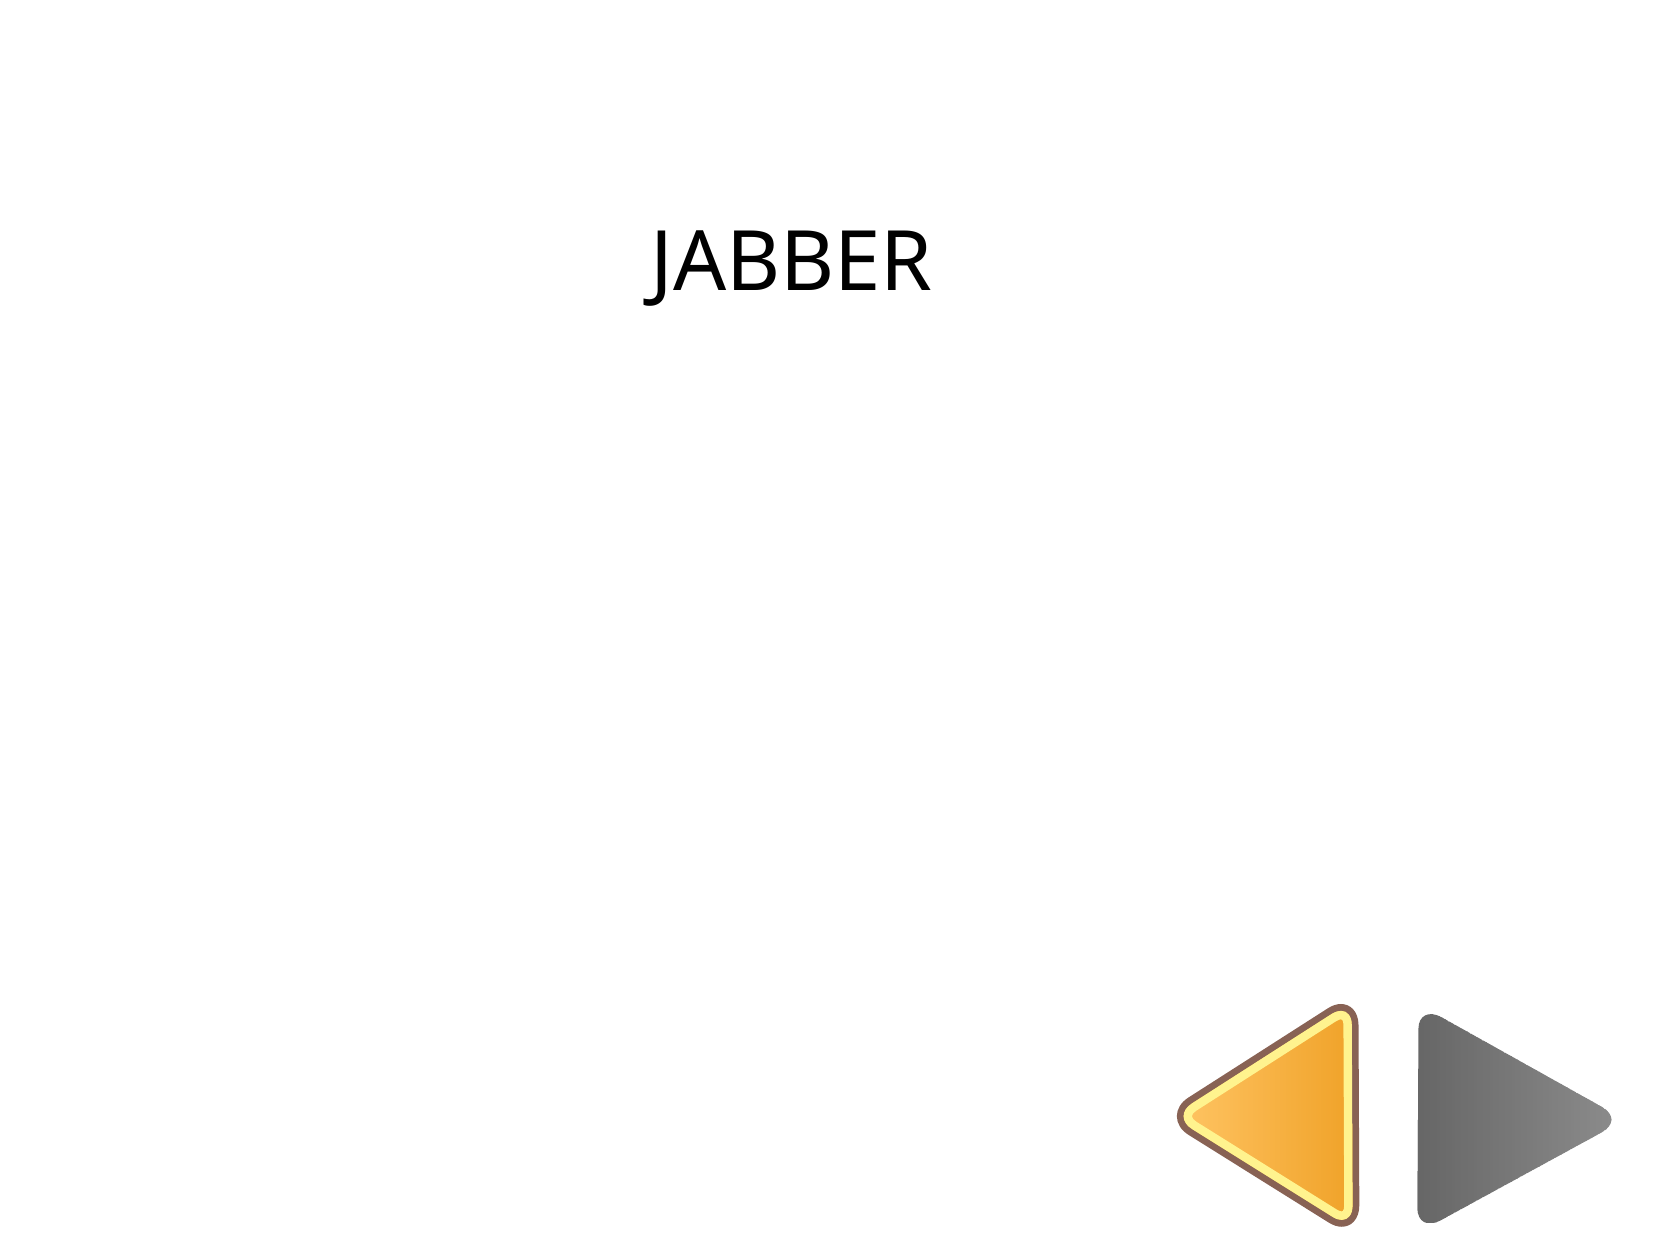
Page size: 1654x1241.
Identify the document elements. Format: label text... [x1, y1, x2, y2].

list JABBER [47, 201, 1536, 1021]
picture [1405, 1003, 1624, 1234]
picture [1169, 992, 1371, 1241]
